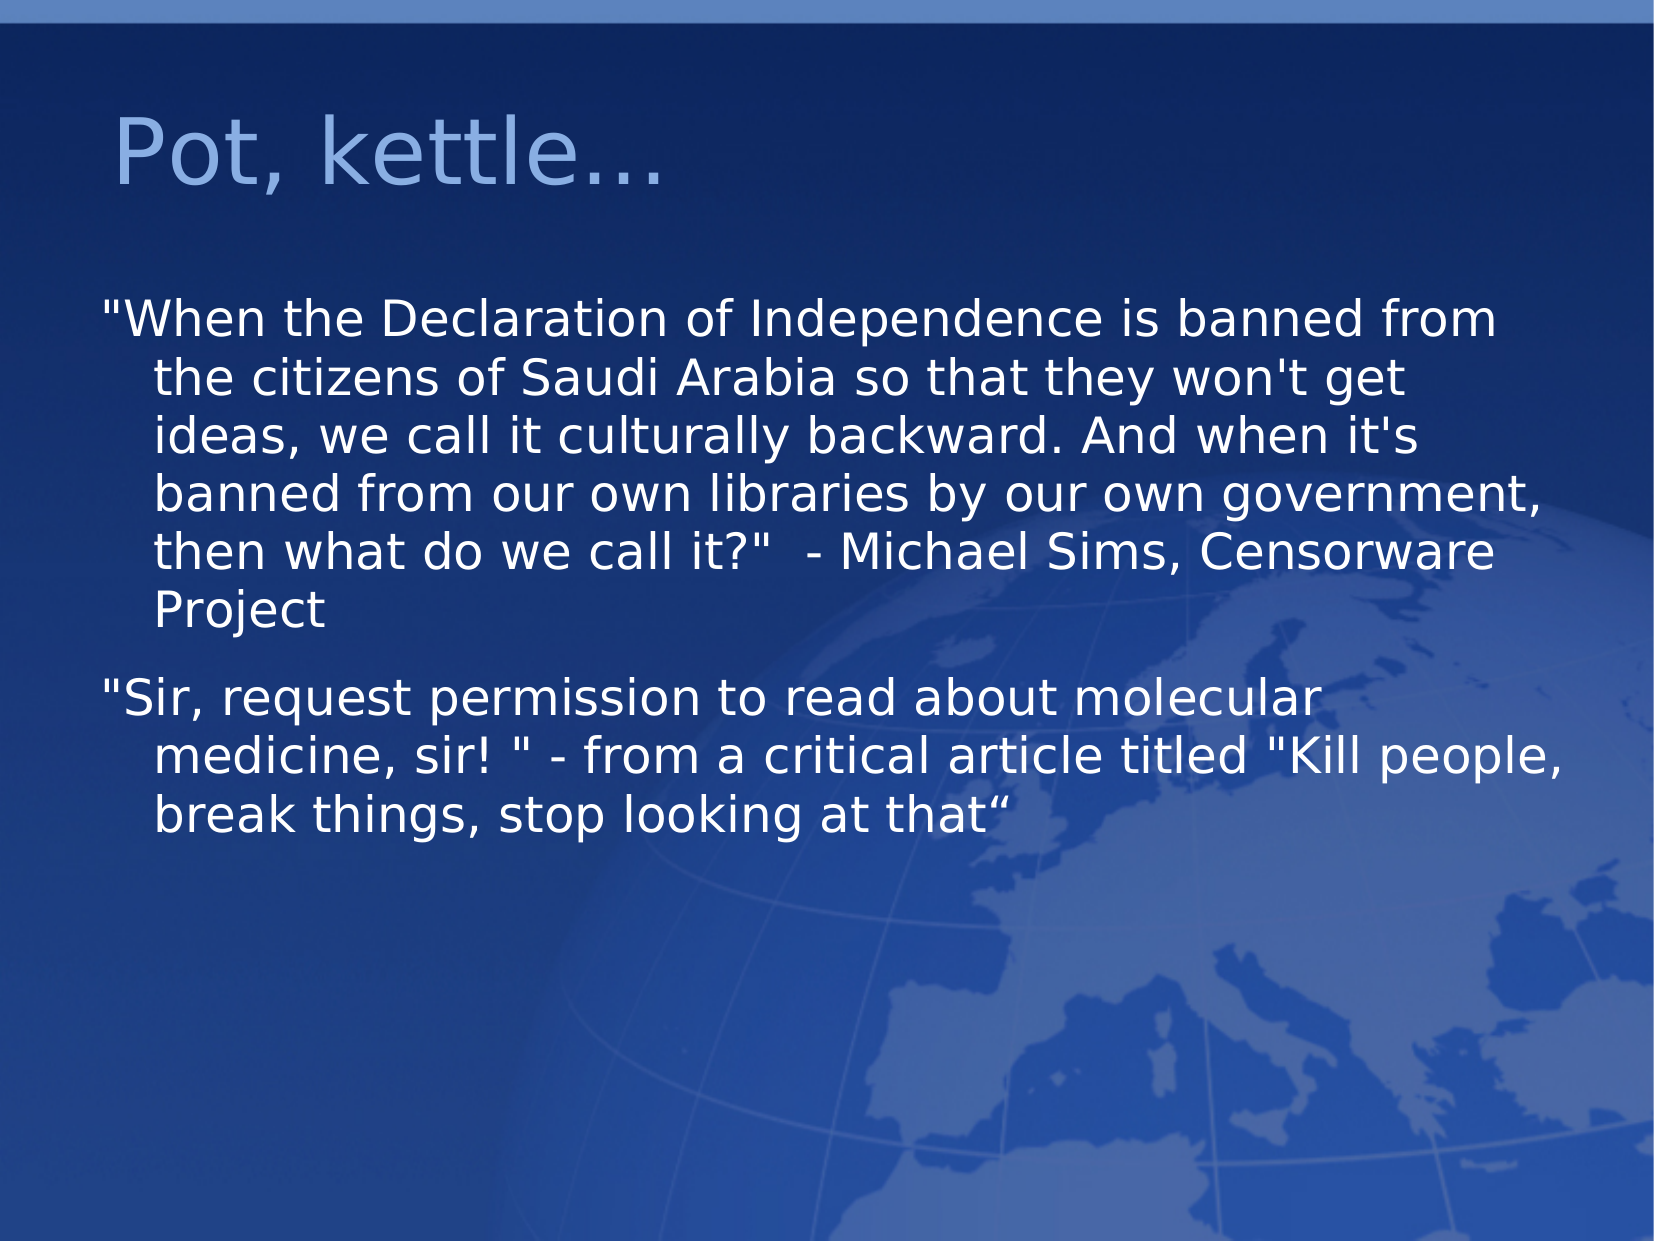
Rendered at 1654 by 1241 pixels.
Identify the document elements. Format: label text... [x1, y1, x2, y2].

picture [0, 0, 1654, 1241]
list "When the Declaration of Independence is banned from the citizens of Saudi Arabia so that they won't get ideas, we call it culturally backward. And when it's banned from our own libraries by our own government, then what do we call it?" - Michael Sims, Censorware Project "Sir, request permission to read about molecular medicine, sir! " - from a critical article titled "Kill people, break things, stop looking at that“ [82, 290, 1571, 1094]
title Pot, kettle... [82, 56, 1571, 250]
